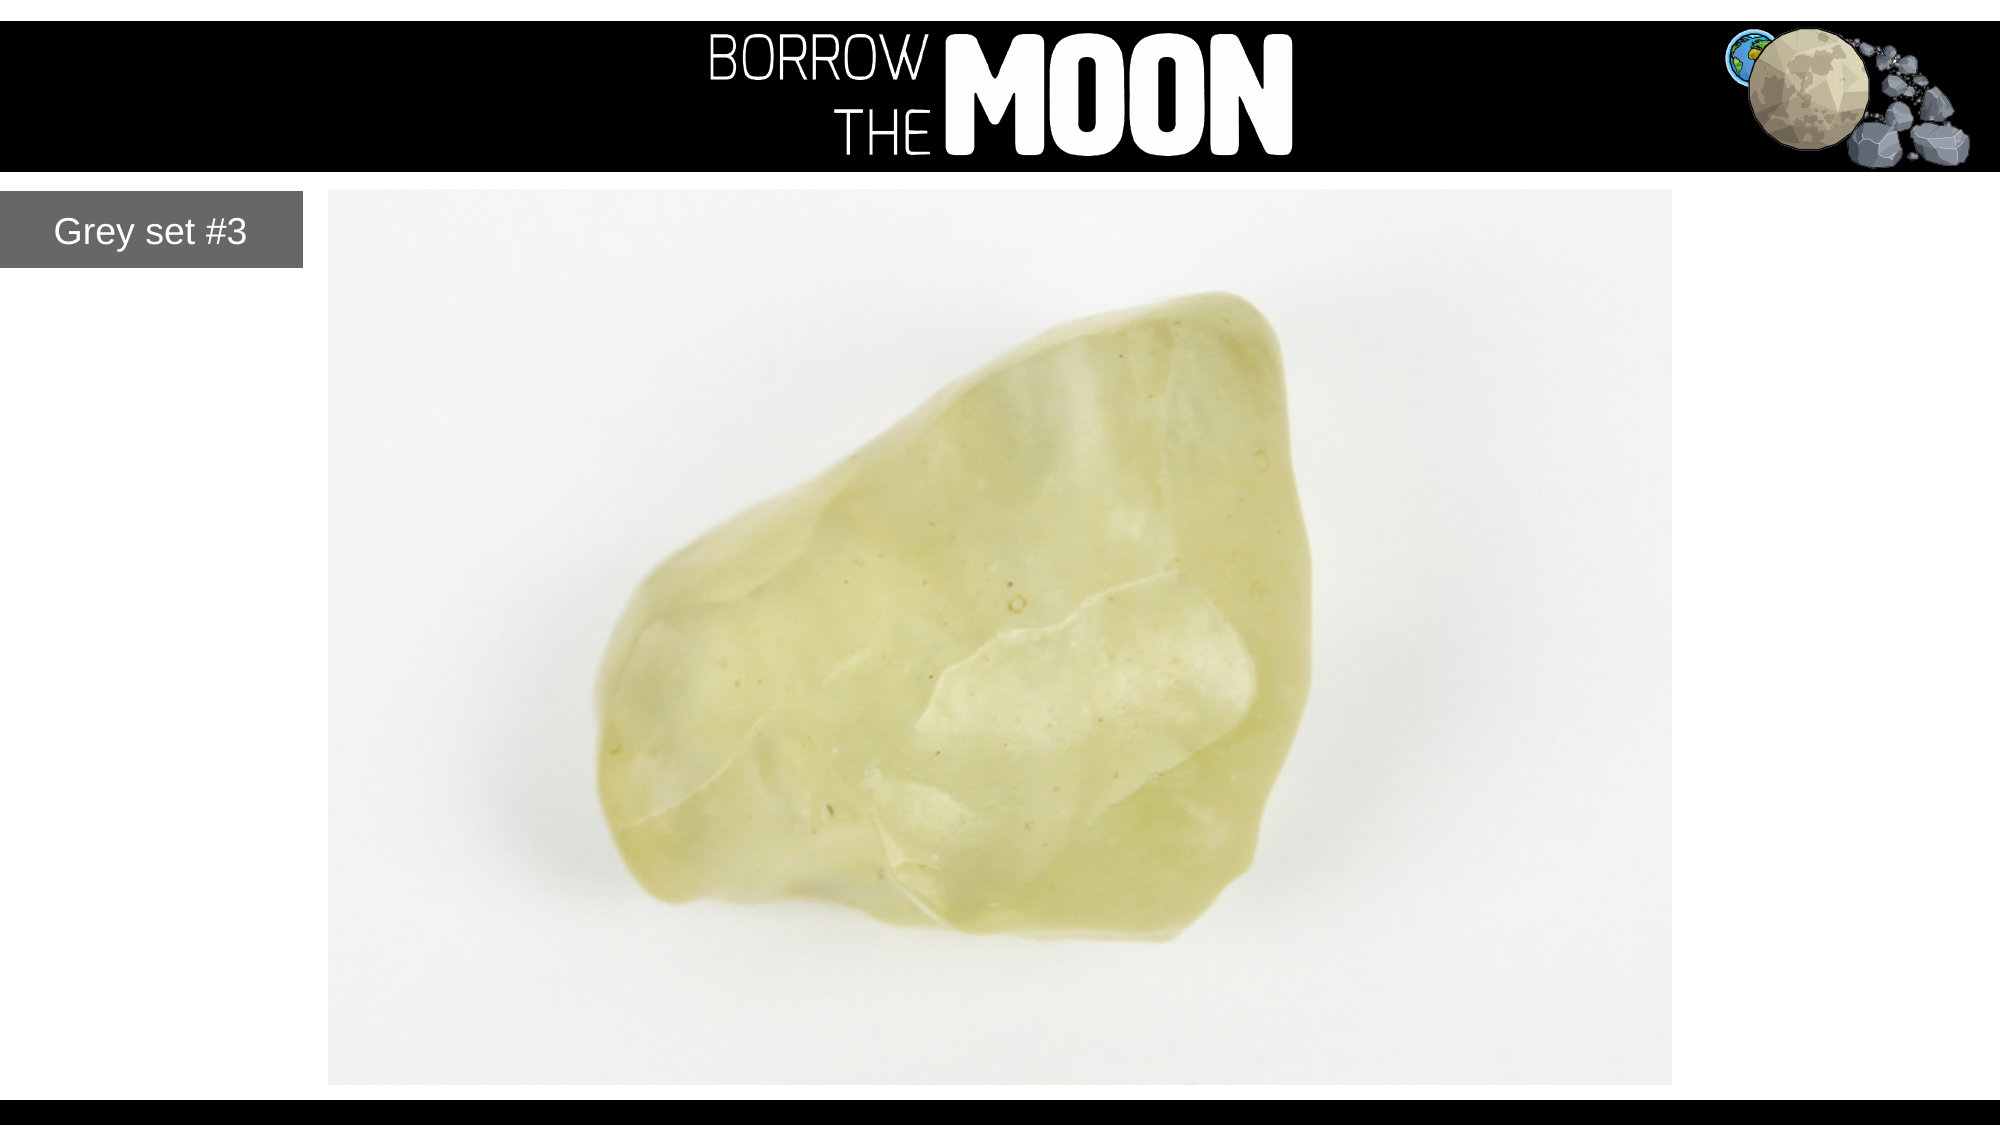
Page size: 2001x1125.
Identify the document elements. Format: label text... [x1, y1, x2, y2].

text_box Grey set #3 [0, 191, 303, 268]
picture [328, 189, 1672, 1085]
